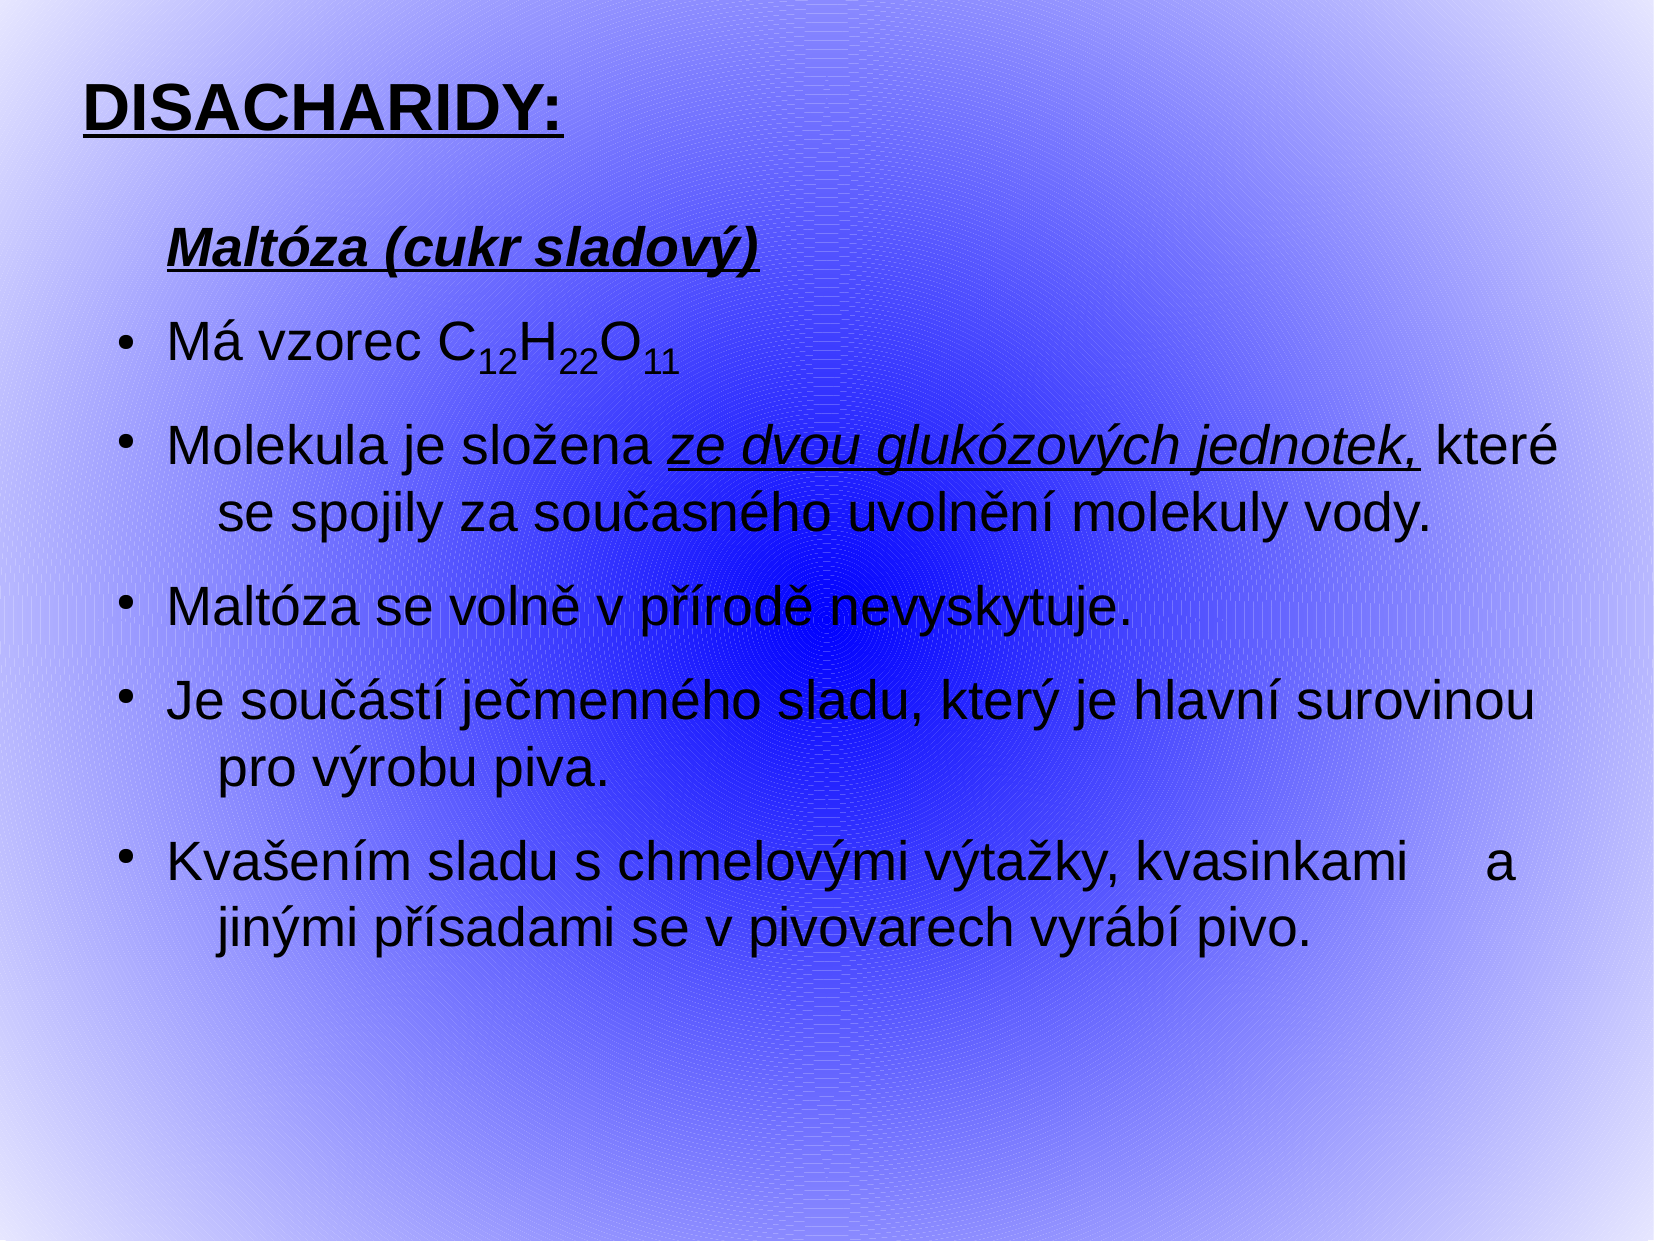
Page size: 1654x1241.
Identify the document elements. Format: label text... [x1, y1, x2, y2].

list Maltóza (cukr sladový) Má vzorec C12H22O11 Molekula je složena ze dvou glukózových jednotek, které se spojily za současného uvolnění molekuly vody. Maltóza se volně v přírodě nevyskytuje. Je součástí ječmenného sladu, který je hlavní surovinou pro výrobu piva. Kvašením sladu s chmelovými výtažky, kvasinkami a jinými přísadami se v pivovarech vyrábí pivo. [82, 210, 1571, 1030]
title DISACHARIDY: [82, 0, 1571, 208]
